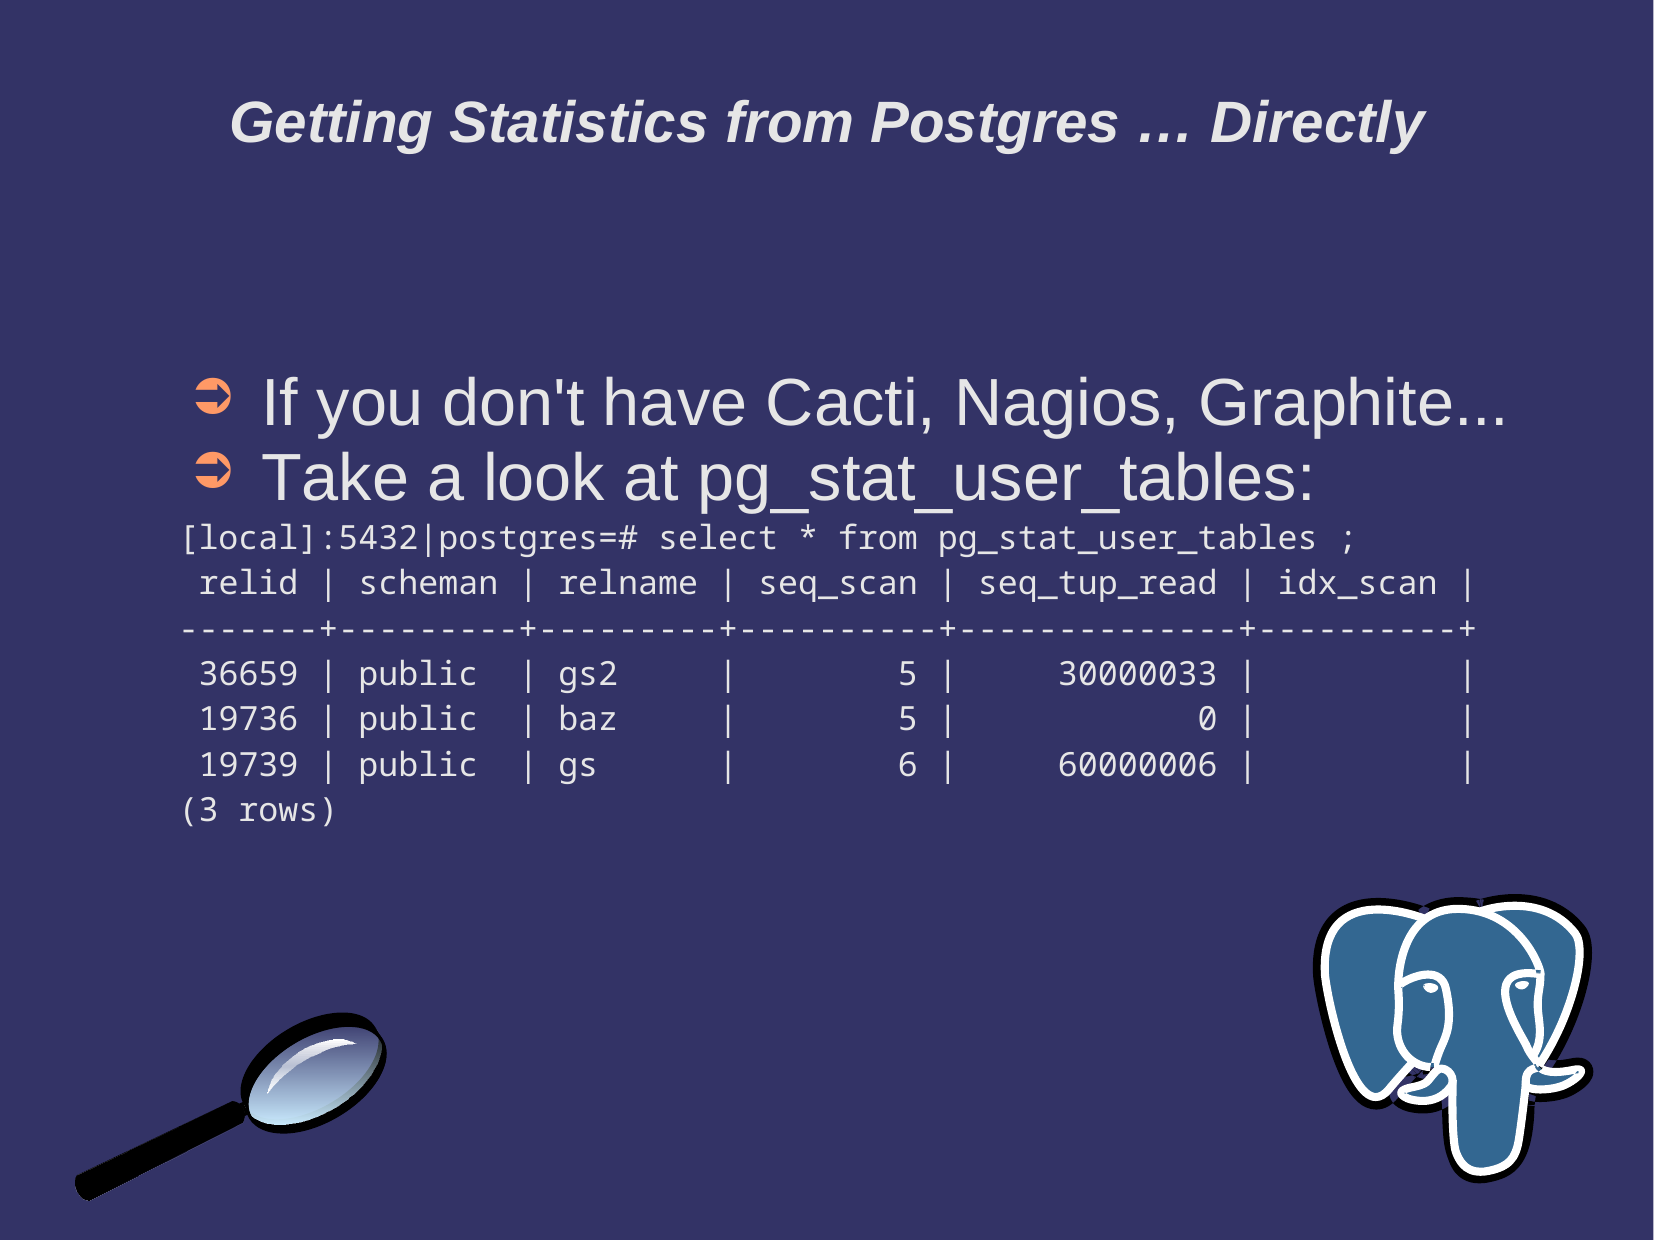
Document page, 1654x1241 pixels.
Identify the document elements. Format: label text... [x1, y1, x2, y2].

list If you don't have Cacti, Nagios, Graphite... Take a look at pg_stat_user_tables: [local]:5432|postgres=# select * from pg_stat_user_tables ; relid | scheman | relname | seq_scan | seq_tup_read | idx_scan | -------+---------+---------+----------+--------------+----------+ 36659 | public | gs2 | 5 | 30000033 | | 19736 | public | baz | 5 | 0 | | 19739 | public | gs | 6 | 60000006 | | (3 rows) [178, 364, 1570, 1184]
title Getting Statistics from Postgres … Directly [121, 19, 1534, 227]
